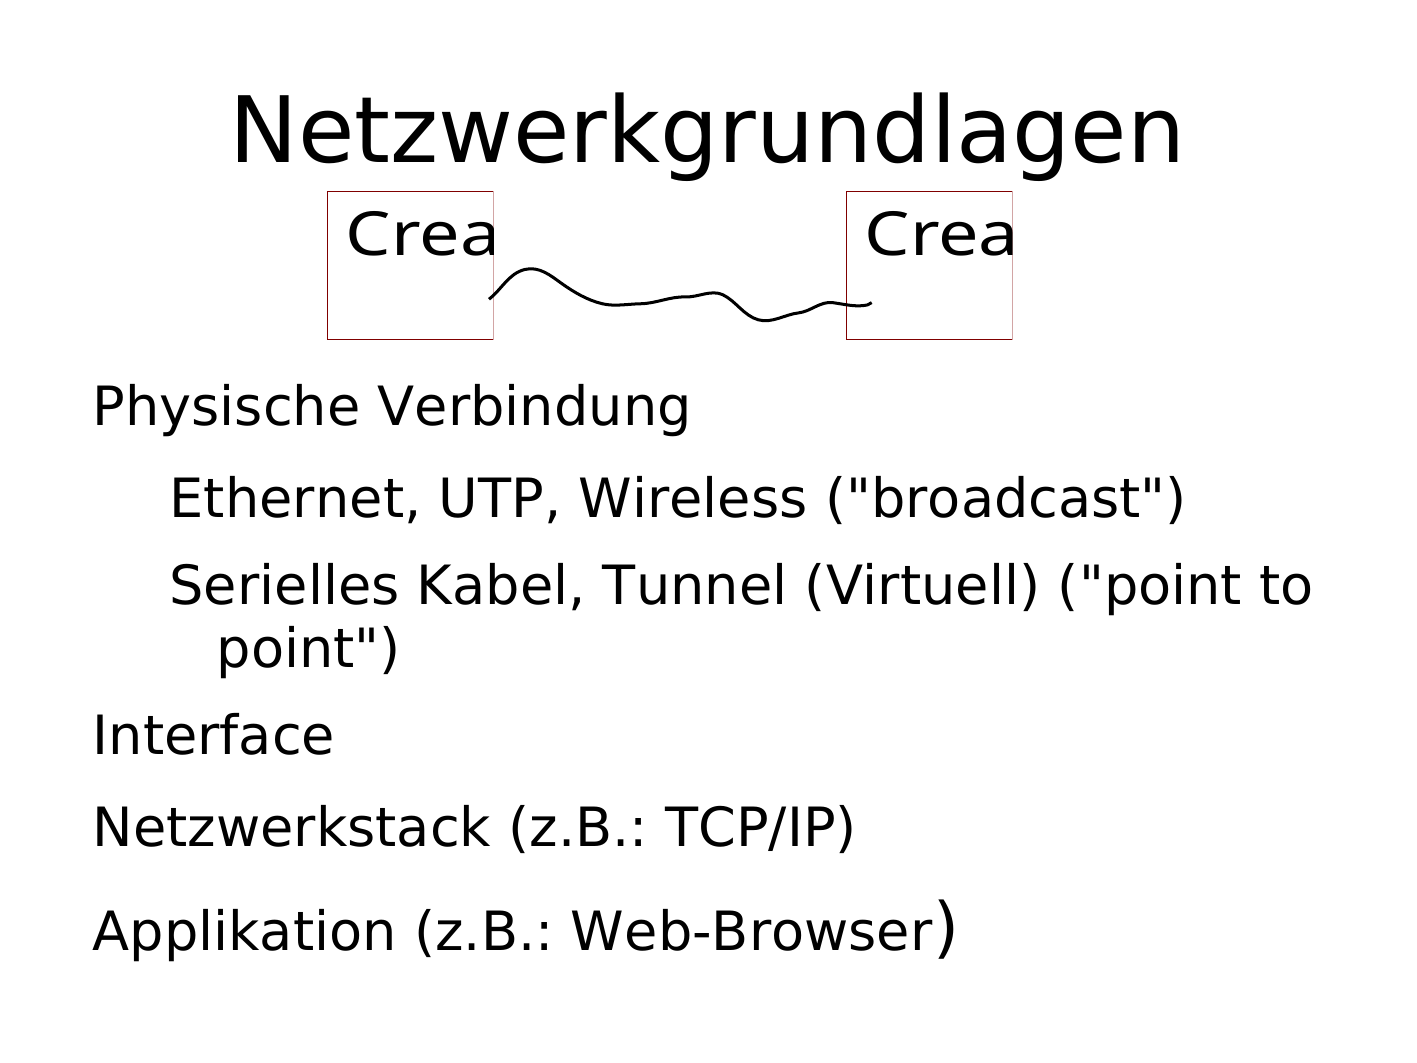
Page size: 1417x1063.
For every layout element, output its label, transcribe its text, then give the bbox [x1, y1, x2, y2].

picture [841, 187, 1013, 340]
list Physische Verbindung Ethernet, UTP, Wireless ("broadcast") Serielles Kabel, Tunnel (Virtuell) ("point to point") Interface Netzwerkstack (z.B.: TCP/IP) Applikation (z.B.: Web-Browser) [75, 375, 1350, 973]
title Netzwerkgrundlagen [70, 49, 1346, 213]
picture [322, 187, 494, 340]
